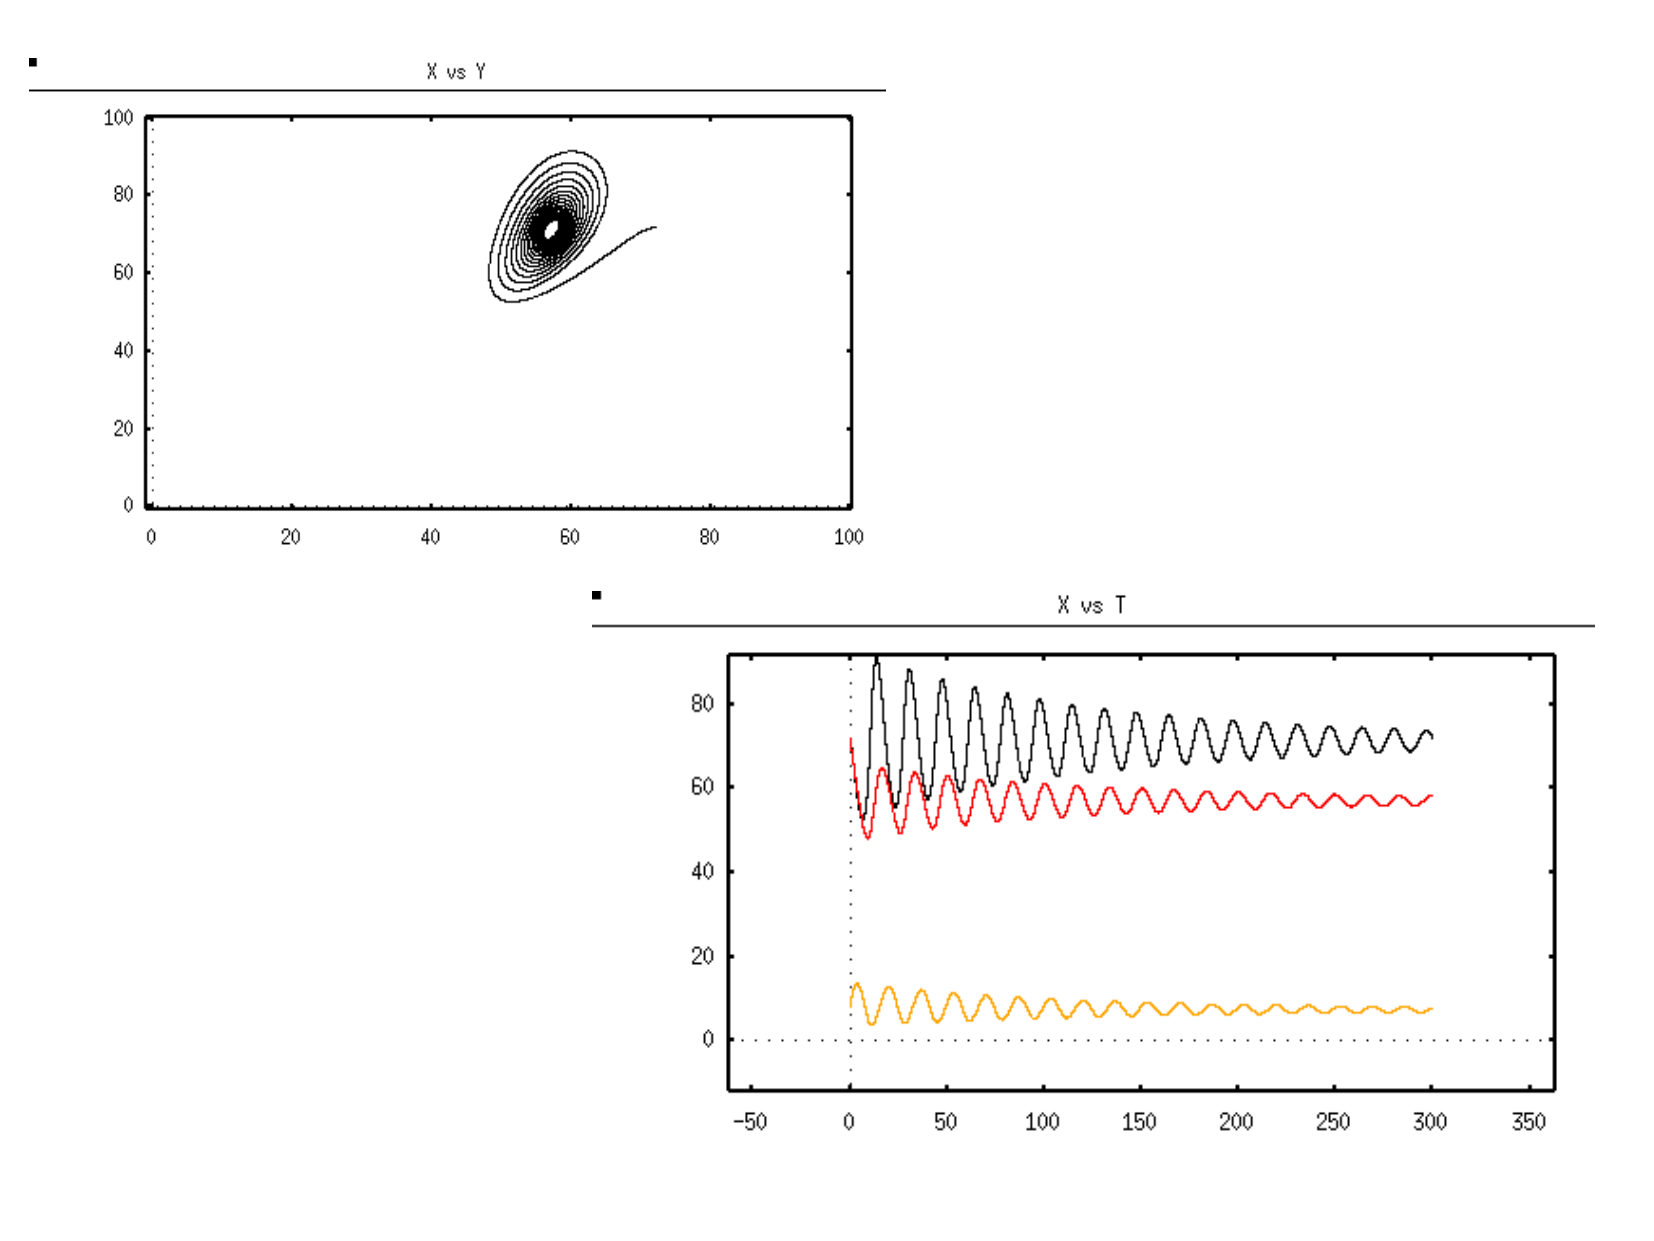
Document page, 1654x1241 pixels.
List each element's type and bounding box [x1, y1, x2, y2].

picture [29, 58, 1595, 1182]
